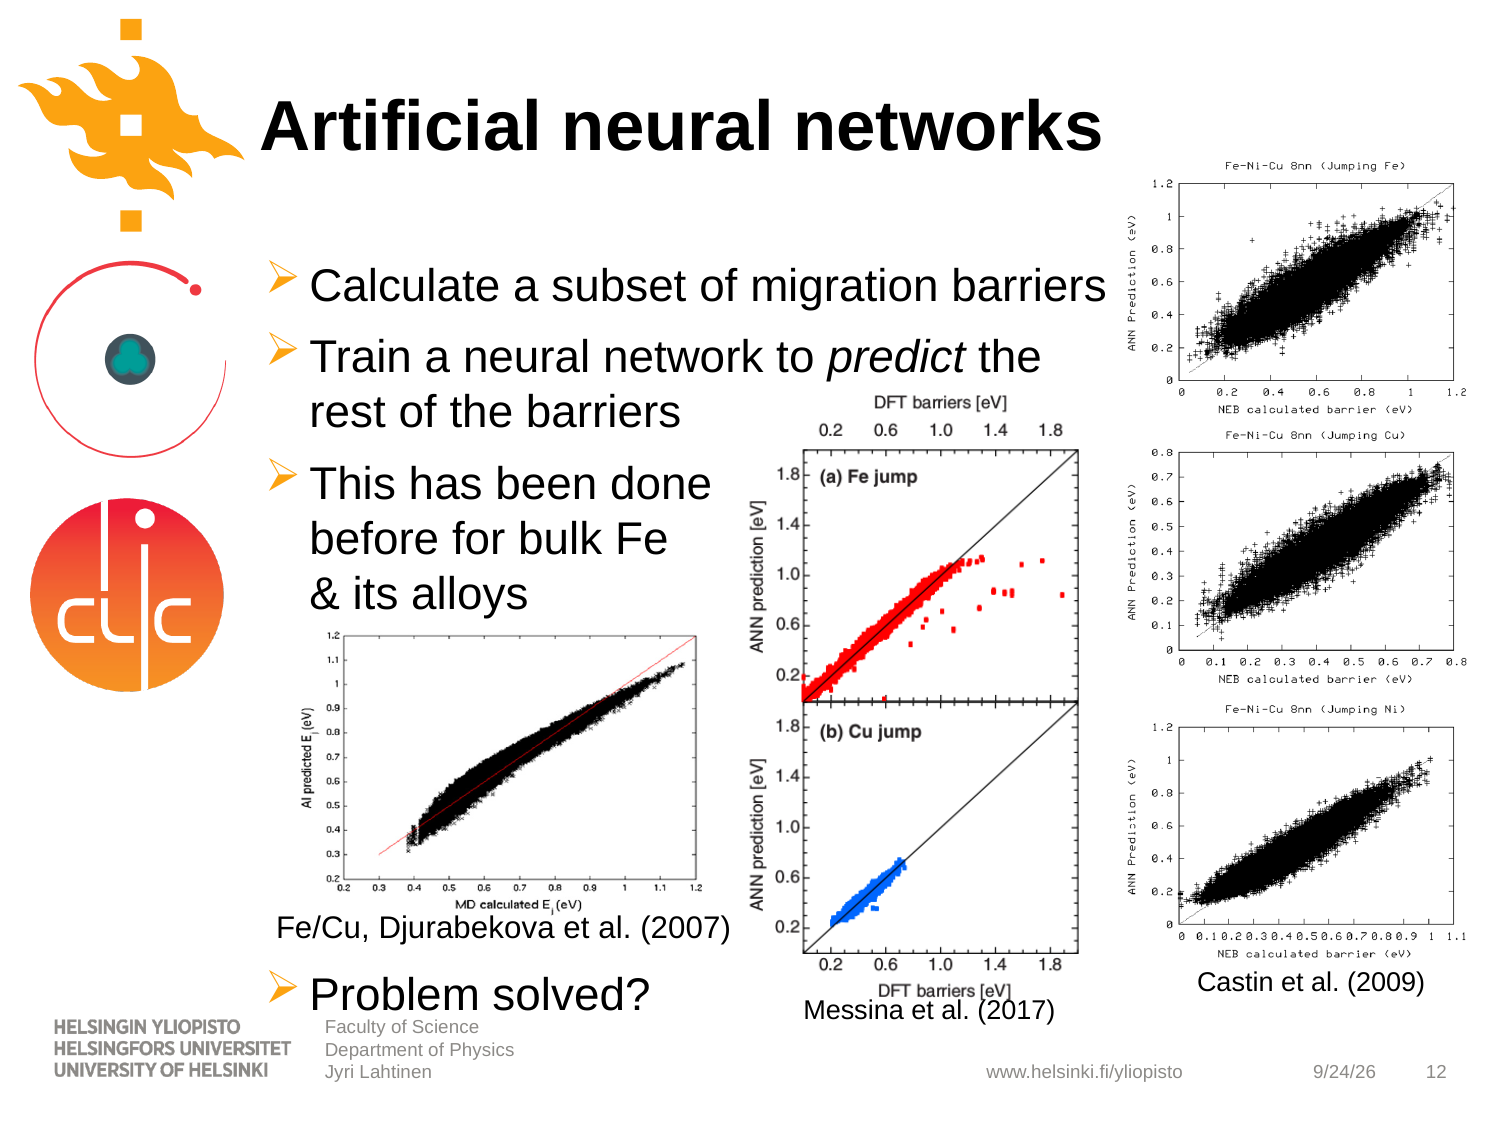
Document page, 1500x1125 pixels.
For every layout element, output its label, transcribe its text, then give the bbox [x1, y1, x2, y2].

slide_number 10/18/17 [1230, 1011, 1376, 1083]
list Calculate a subset of migration barriers Train a neural network to predict the rest of the barriers This has been done before for bulk Fe & its alloys Problem solved? [265, 976, 720, 988]
list Calculate a subset of migration barriers Train a neural network to predict the rest of the barriers This has been done before for bulk Fe & its alloys Problem solved? [265, 255, 1447, 988]
picture [1127, 161, 1467, 958]
text_box Messina et al. (2017) [788, 987, 1071, 1033]
picture [53, 1017, 292, 1079]
title Artificial neural networks [259, 30, 1447, 214]
picture [300, 631, 702, 903]
picture [0, 255, 272, 740]
slide_number <number> [1376, 1011, 1447, 1083]
text_box Castin et al. (2009) [1182, 959, 1441, 1006]
text_box Fe/Cu, Djurabekova et al. (2007) [261, 903, 772, 976]
footer Faculty of Science Department of Physics Jyri Lahtinen [324, 1011, 750, 1083]
picture [720, 389, 1095, 1007]
